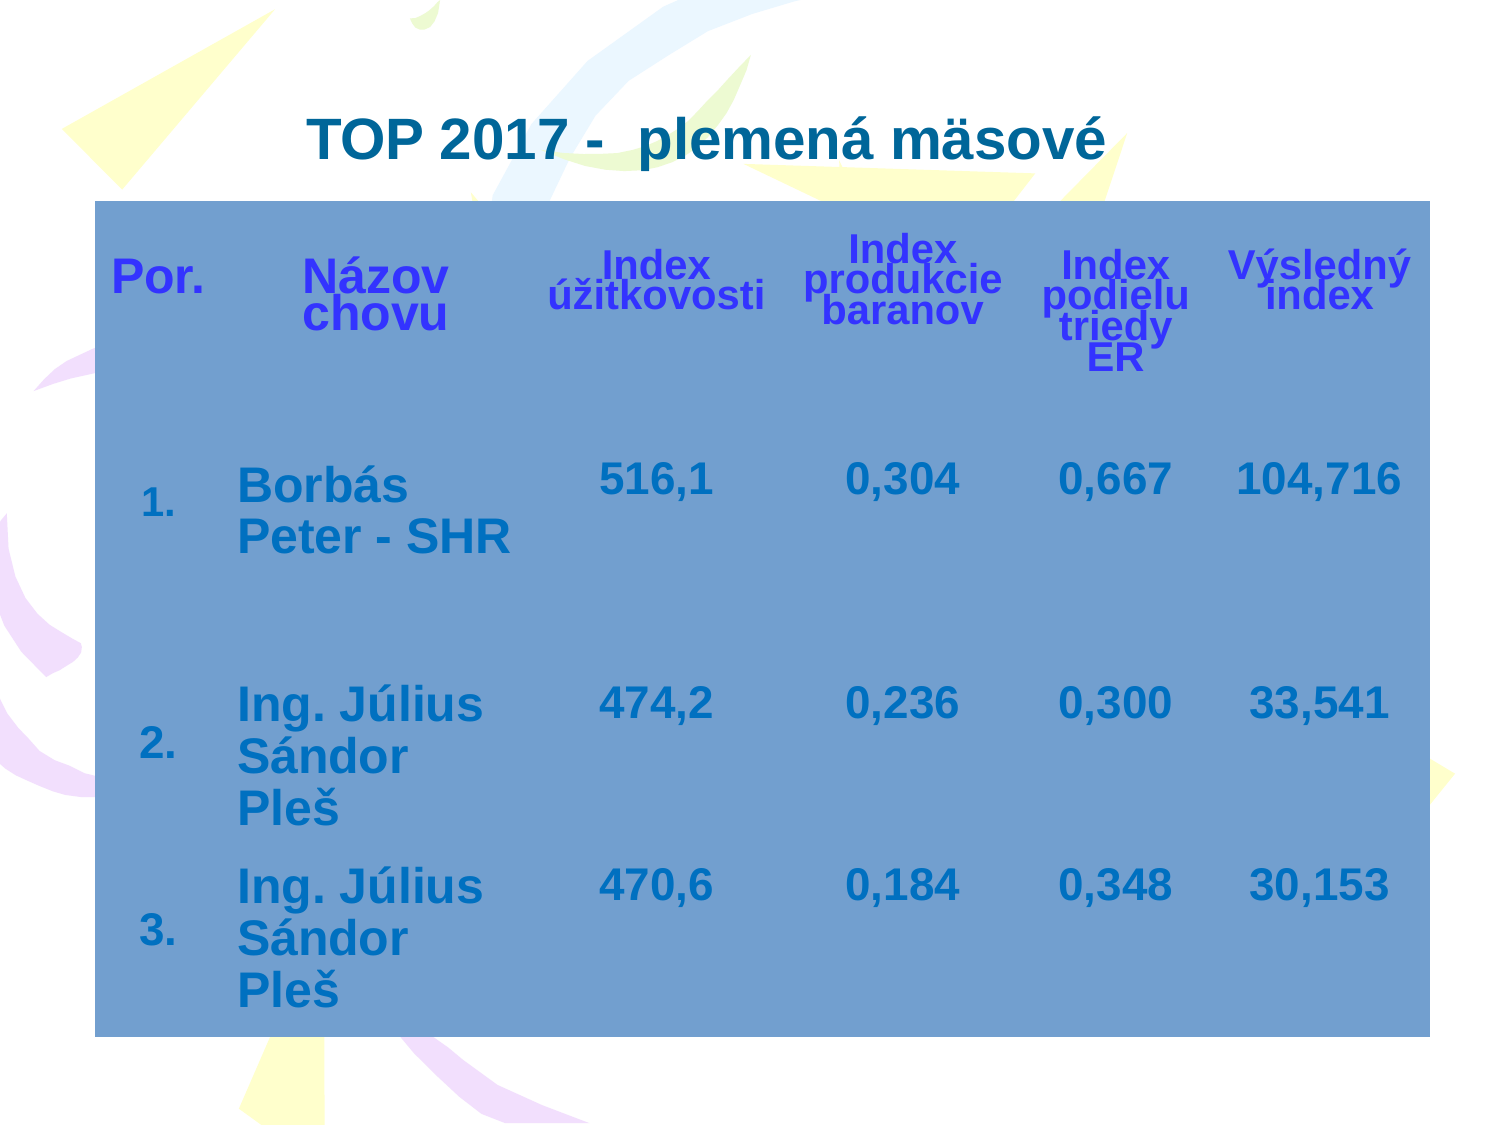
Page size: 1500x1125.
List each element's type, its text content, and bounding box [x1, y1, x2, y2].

table_cell 470,6 [530, 855, 783, 1037]
table_cell 1. [95, 398, 222, 673]
table_cell 0,236 [783, 673, 1022, 855]
table_cell 2. [95, 673, 222, 855]
table_cell 0,348 [1022, 855, 1209, 1037]
table_header Por. [95, 201, 222, 398]
table_cell 30,153 [1209, 855, 1430, 1037]
table_header Index produkcie baranov [783, 201, 1022, 398]
table_cell 3. [95, 855, 222, 1037]
table_cell 33,541 [1209, 673, 1430, 855]
table_cell 104,716 [1209, 398, 1430, 673]
table_cell 474,2 [530, 673, 783, 855]
table_cell Ing. Július Sándor Pleš [222, 855, 530, 1037]
table_cell Borbás Peter - SHR [222, 398, 530, 673]
table_cell 516,1 [530, 398, 783, 673]
table_cell 0,300 [1022, 673, 1209, 855]
table_header Výsledný index [1209, 201, 1430, 398]
table_header Index podielu triedy ER [1022, 201, 1209, 398]
text_box TOP 2017 - plemená mäsové [210, 93, 1204, 201]
table_header Index úžitkovosti [530, 201, 783, 398]
table_cell 0,304 [783, 398, 1022, 673]
table_cell 0,667 [1022, 398, 1209, 673]
table_cell Ing. Július Sándor Pleš [222, 673, 530, 855]
table_header Názov chovu [222, 201, 530, 398]
table_cell 0,184 [783, 855, 1022, 1037]
